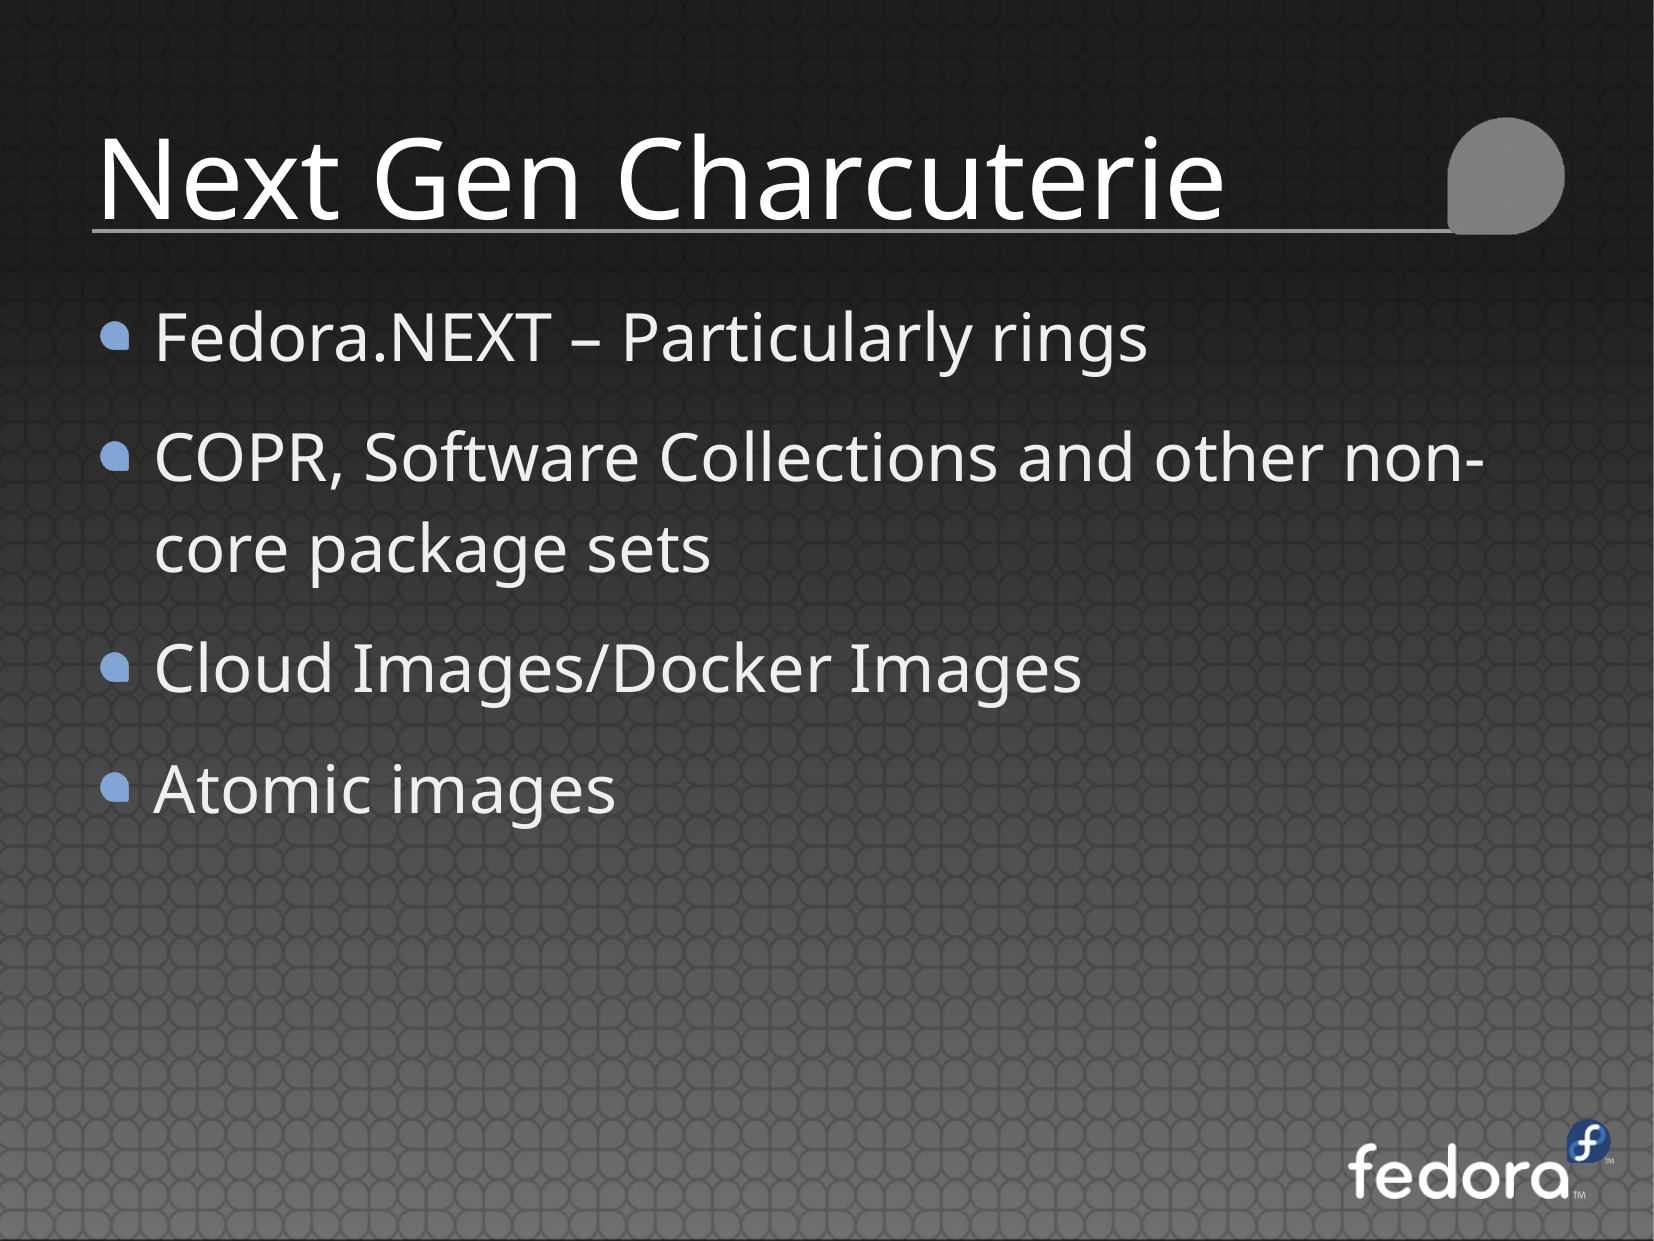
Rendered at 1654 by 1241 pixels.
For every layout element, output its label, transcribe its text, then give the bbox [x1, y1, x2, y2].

title Next Gen Charcuterie [94, 100, 1426, 251]
list Fedora.NEXT – Particularly rings COPR, Software Collections and other non-core package sets Cloud Images/Docker Images Atomic images [82, 290, 1571, 1094]
picture [0, 0, 1654, 1241]
